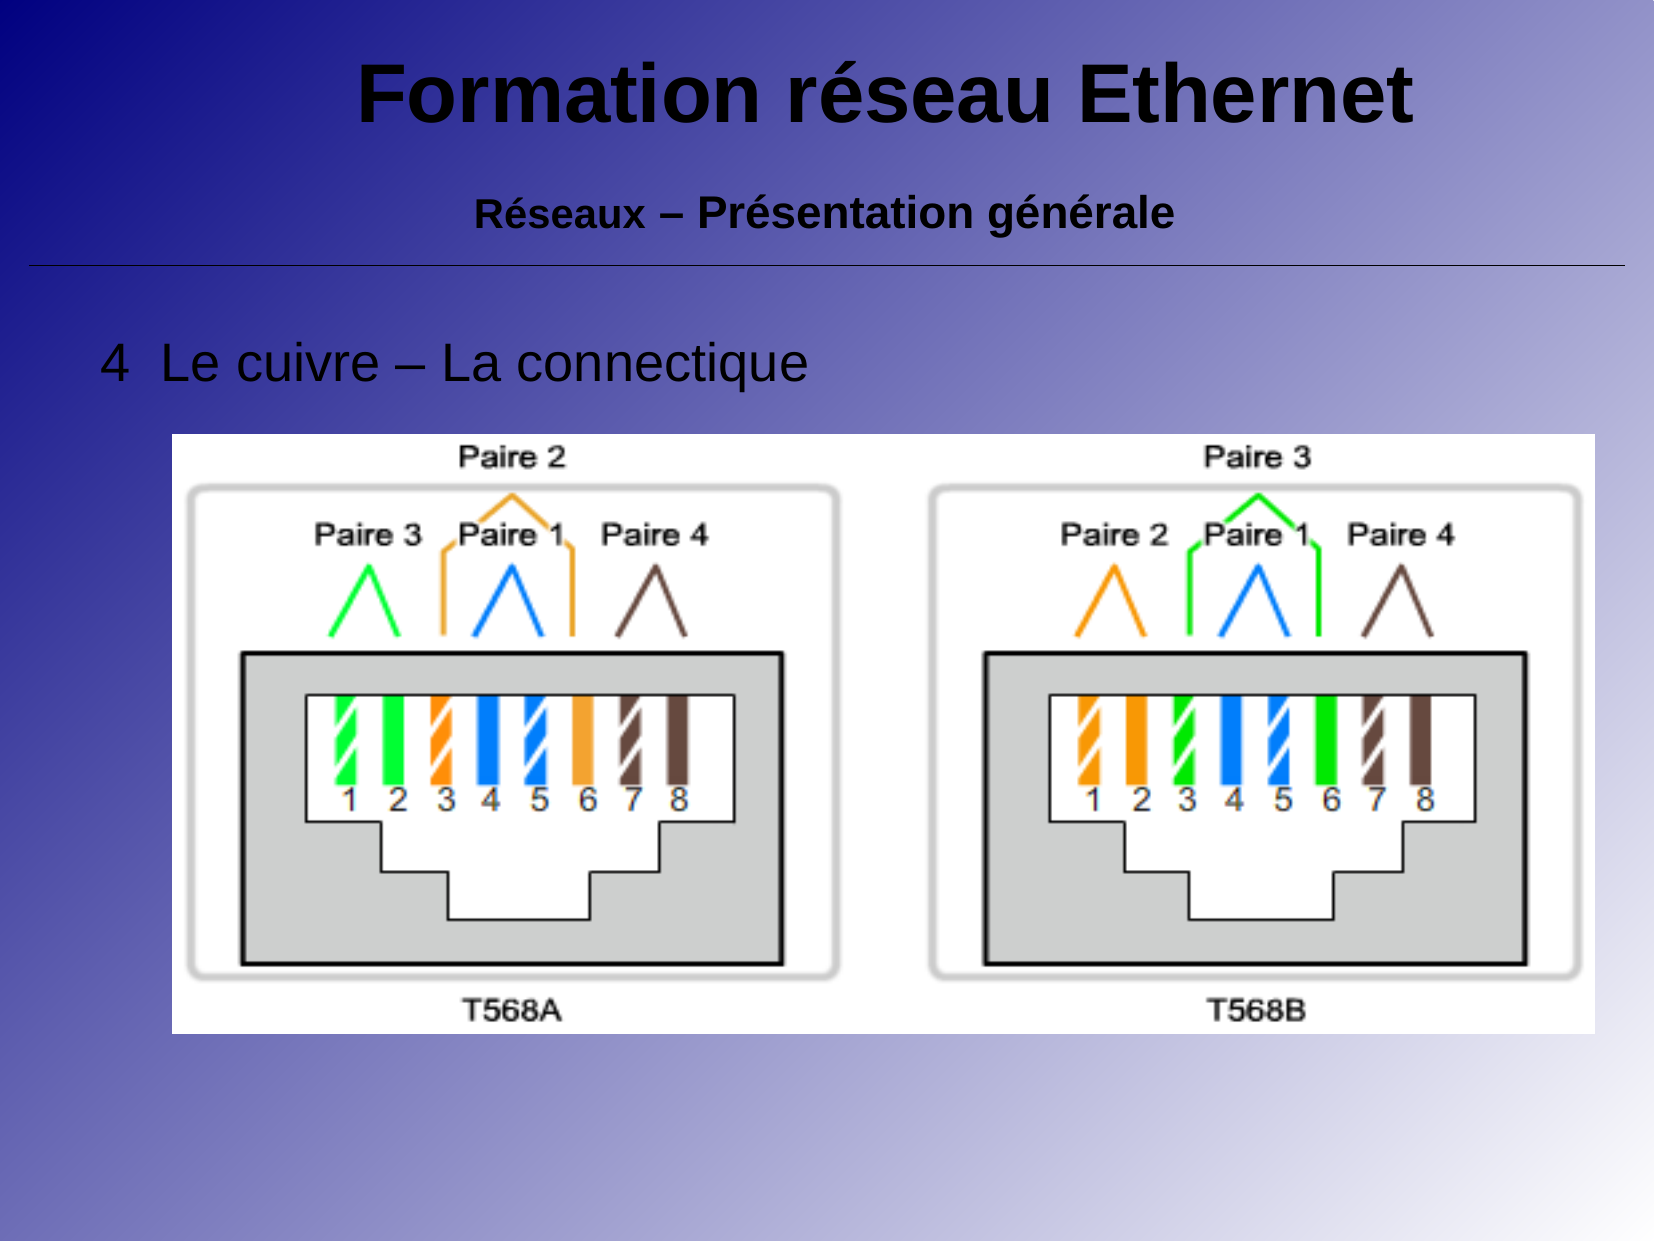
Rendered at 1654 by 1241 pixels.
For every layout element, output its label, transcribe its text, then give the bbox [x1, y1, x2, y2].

text_box Réseaux – Présentation générale [29, 177, 1621, 265]
text_box Réseaux – Présentation générale [29, 266, 1621, 354]
picture [172, 434, 1595, 1034]
text_box 4 Le cuivre – La connectique [85, 324, 841, 401]
text_box Formation réseau Ethernet [324, 39, 1447, 148]
